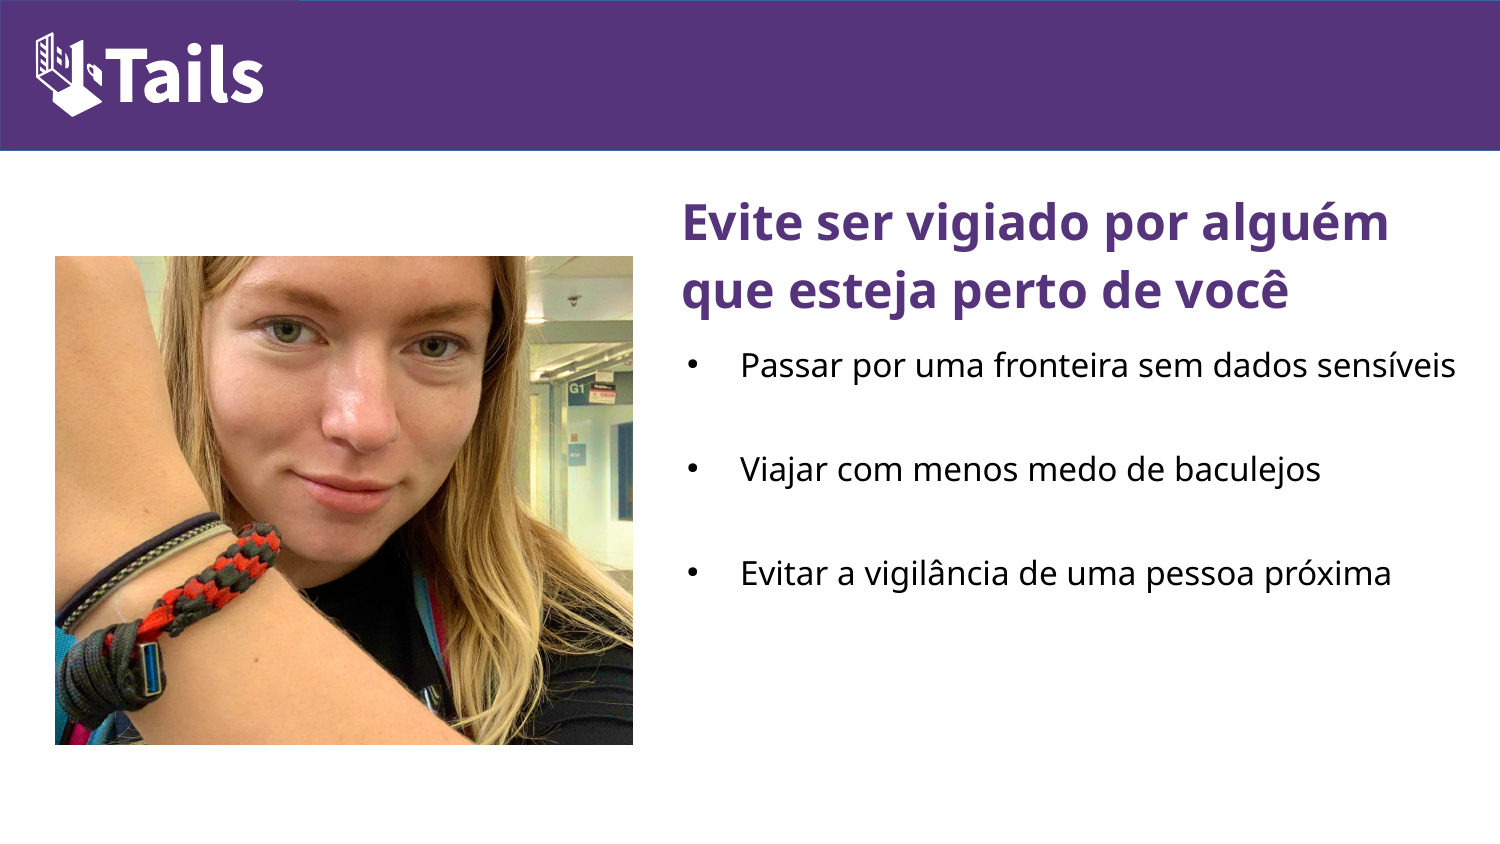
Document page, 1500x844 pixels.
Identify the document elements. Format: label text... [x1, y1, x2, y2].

title Evite ser vigiado por alguém que esteja perto de você [680, 192, 1426, 319]
picture [55, 256, 633, 745]
list Passar por uma fronteira sem dados sensíveis Viajar com menos medo de baculejos Evitar a vigilância de uma pessoa próxima [669, 335, 1463, 826]
